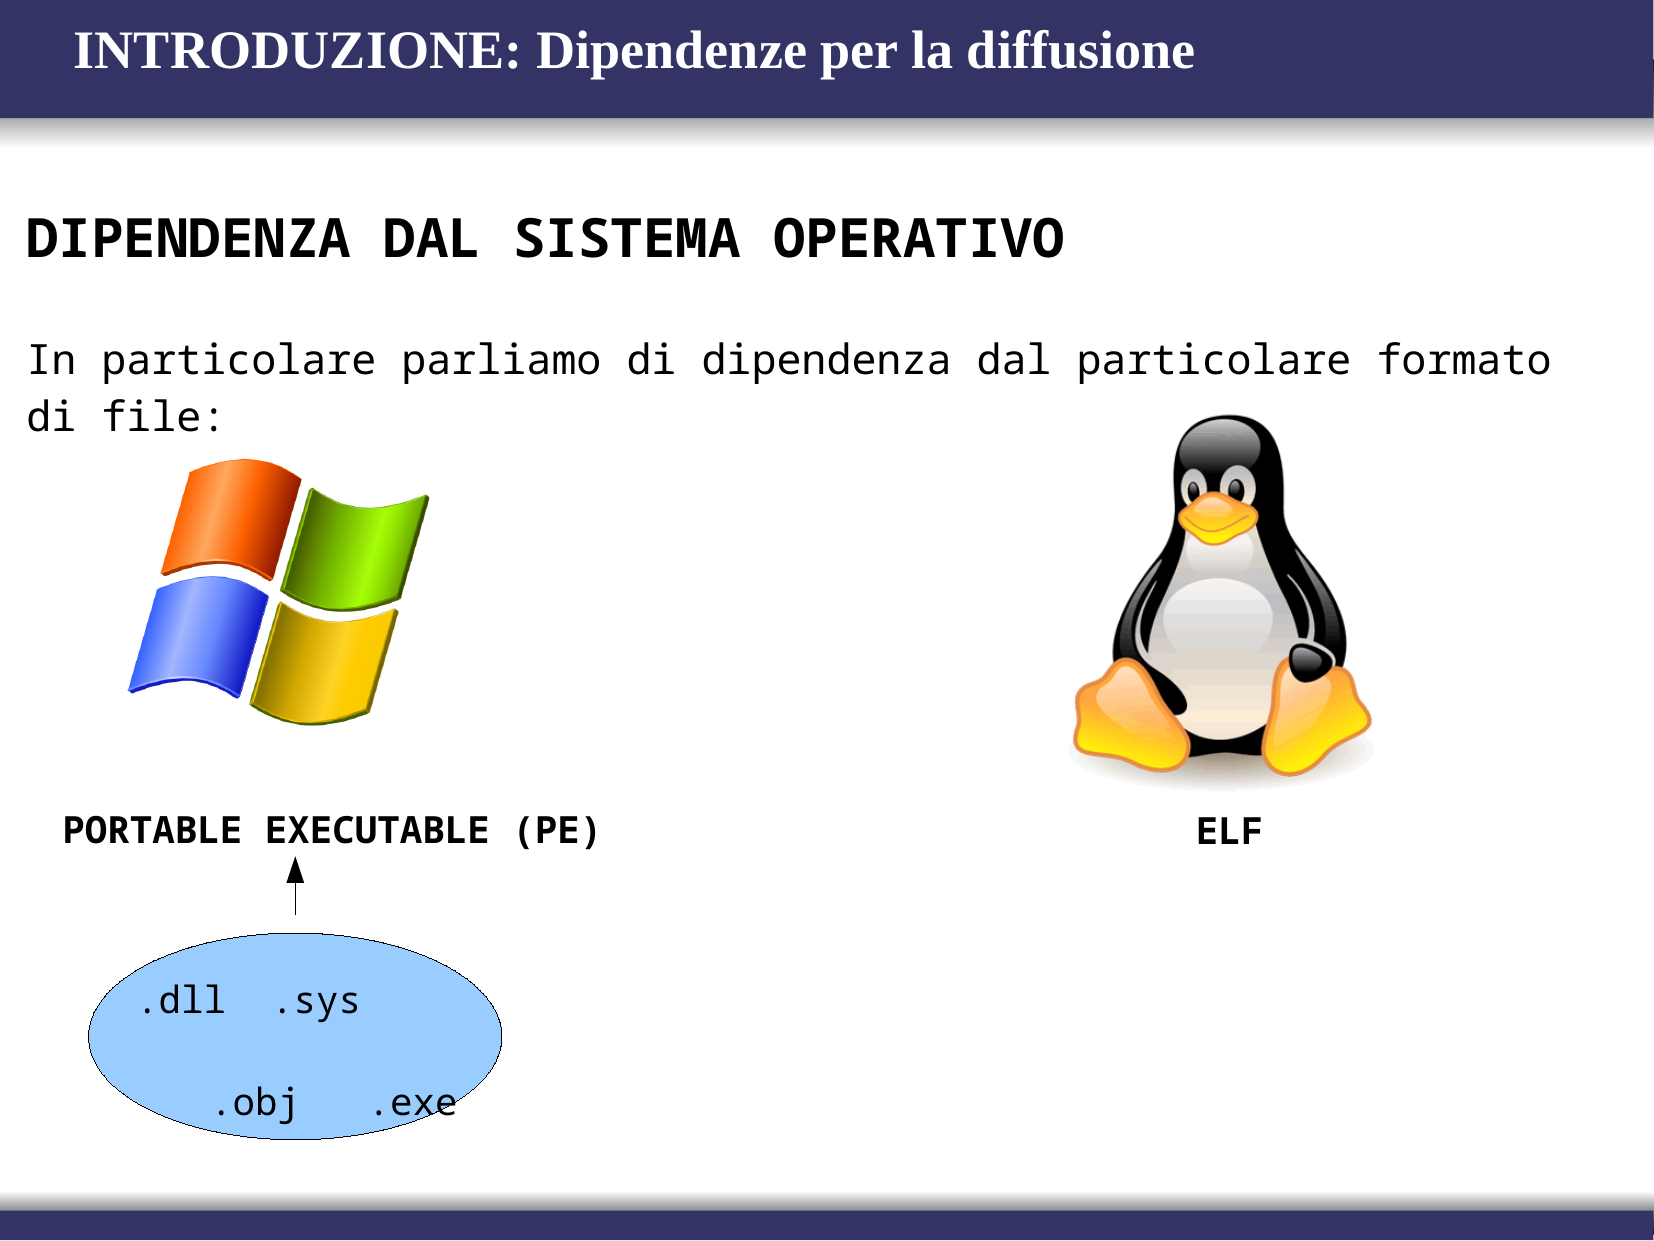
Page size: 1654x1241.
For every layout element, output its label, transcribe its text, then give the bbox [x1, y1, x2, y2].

text_box [0, 1192, 1654, 1241]
text_box [0, 0, 1654, 148]
text_box ELF [1181, 798, 1280, 850]
text_box [122, 1093, 469, 1140]
text_box [473, 983, 502, 1090]
text_box [145, 933, 445, 965]
picture [1062, 408, 1381, 798]
text_box [261, 1097, 272, 1113]
text_box [88, 980, 121, 1092]
text_box [441, 1097, 452, 1103]
text_box DIPENDENZA DAL SISTEMA OPERATIVO In particolare parliamo di dipendenza dal particolare formato di file: [11, 191, 1595, 400]
text_box INTRODUZIONE: Dipendenze per la diffusione [59, 12, 1211, 89]
picture [118, 442, 437, 742]
text_box PORTABLE EXECUTABLE (PE) [47, 796, 624, 849]
text_box .dll .sys .obj .exe [121, 965, 473, 1093]
